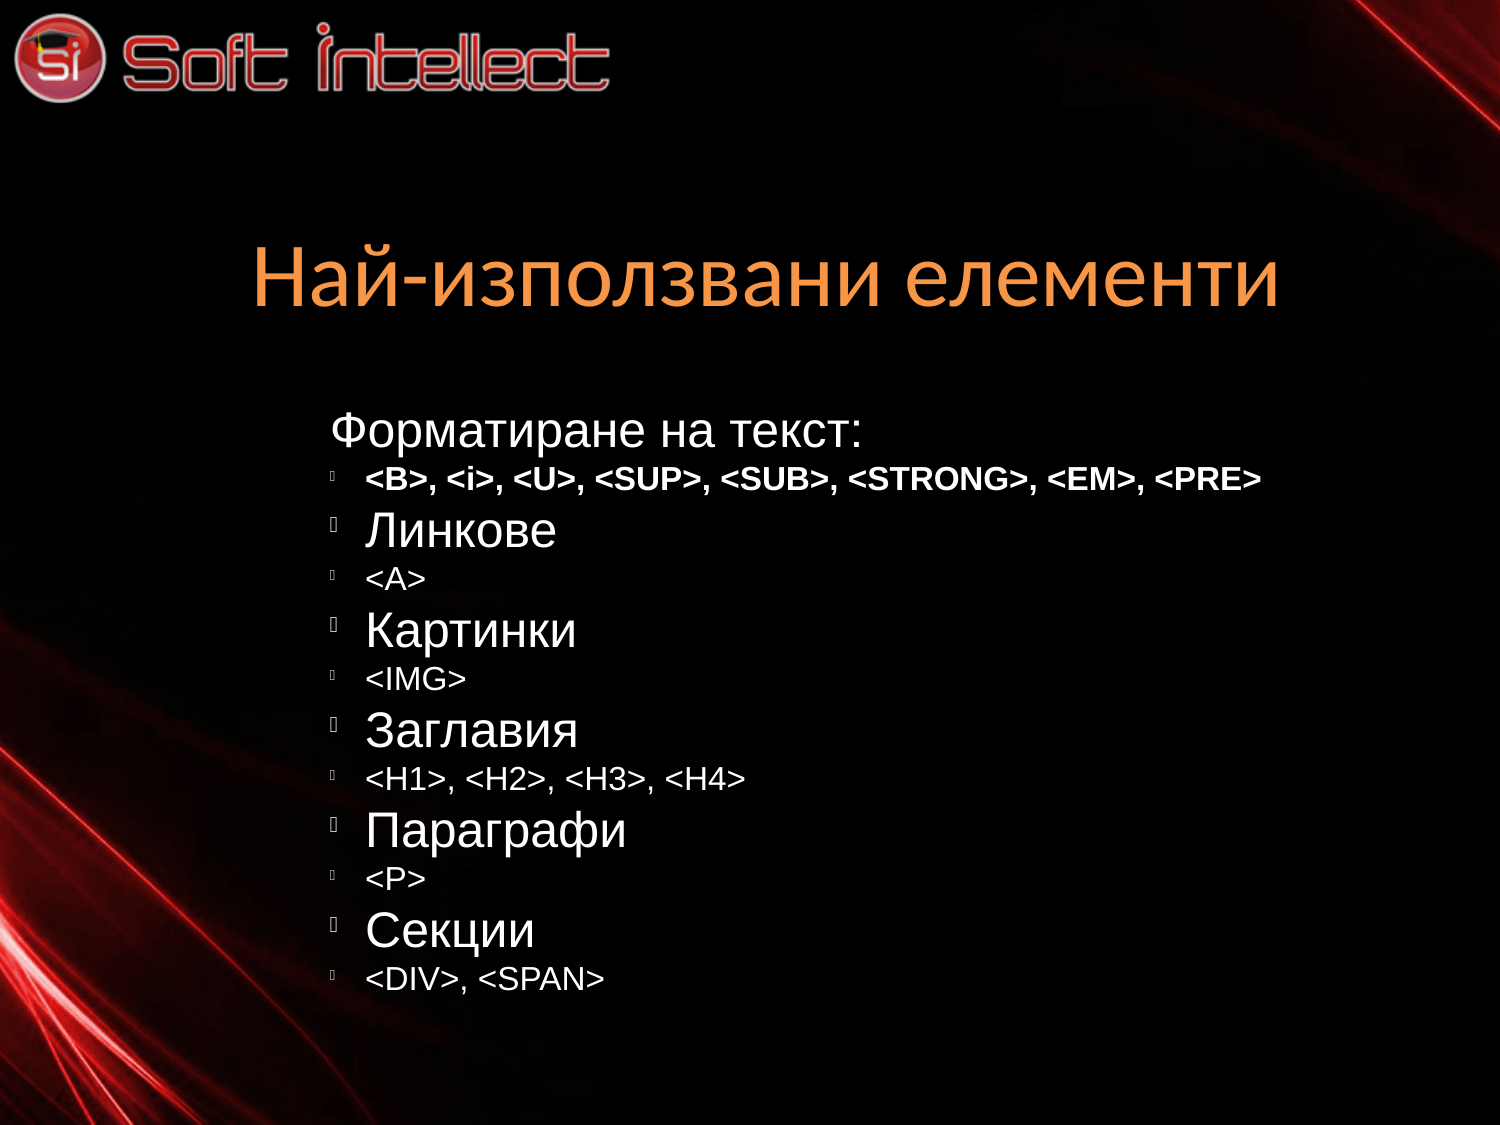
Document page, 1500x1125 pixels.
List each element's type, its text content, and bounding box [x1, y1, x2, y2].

text_box Най-използвани елементи [129, 149, 1405, 390]
text_box Форматиране на текст: <B>, <i>, <U>, <SUP>, <SUB>, <STRONG>, <EM>, <PRE> Линкове <A> Картинки <IMG> Заглавия <H1>, <H2>, <H3>, <H4> Параграфи <P> Секции <DIV>, <SPAN> [314, 389, 1278, 1112]
picture [0, 0, 1500, 1125]
